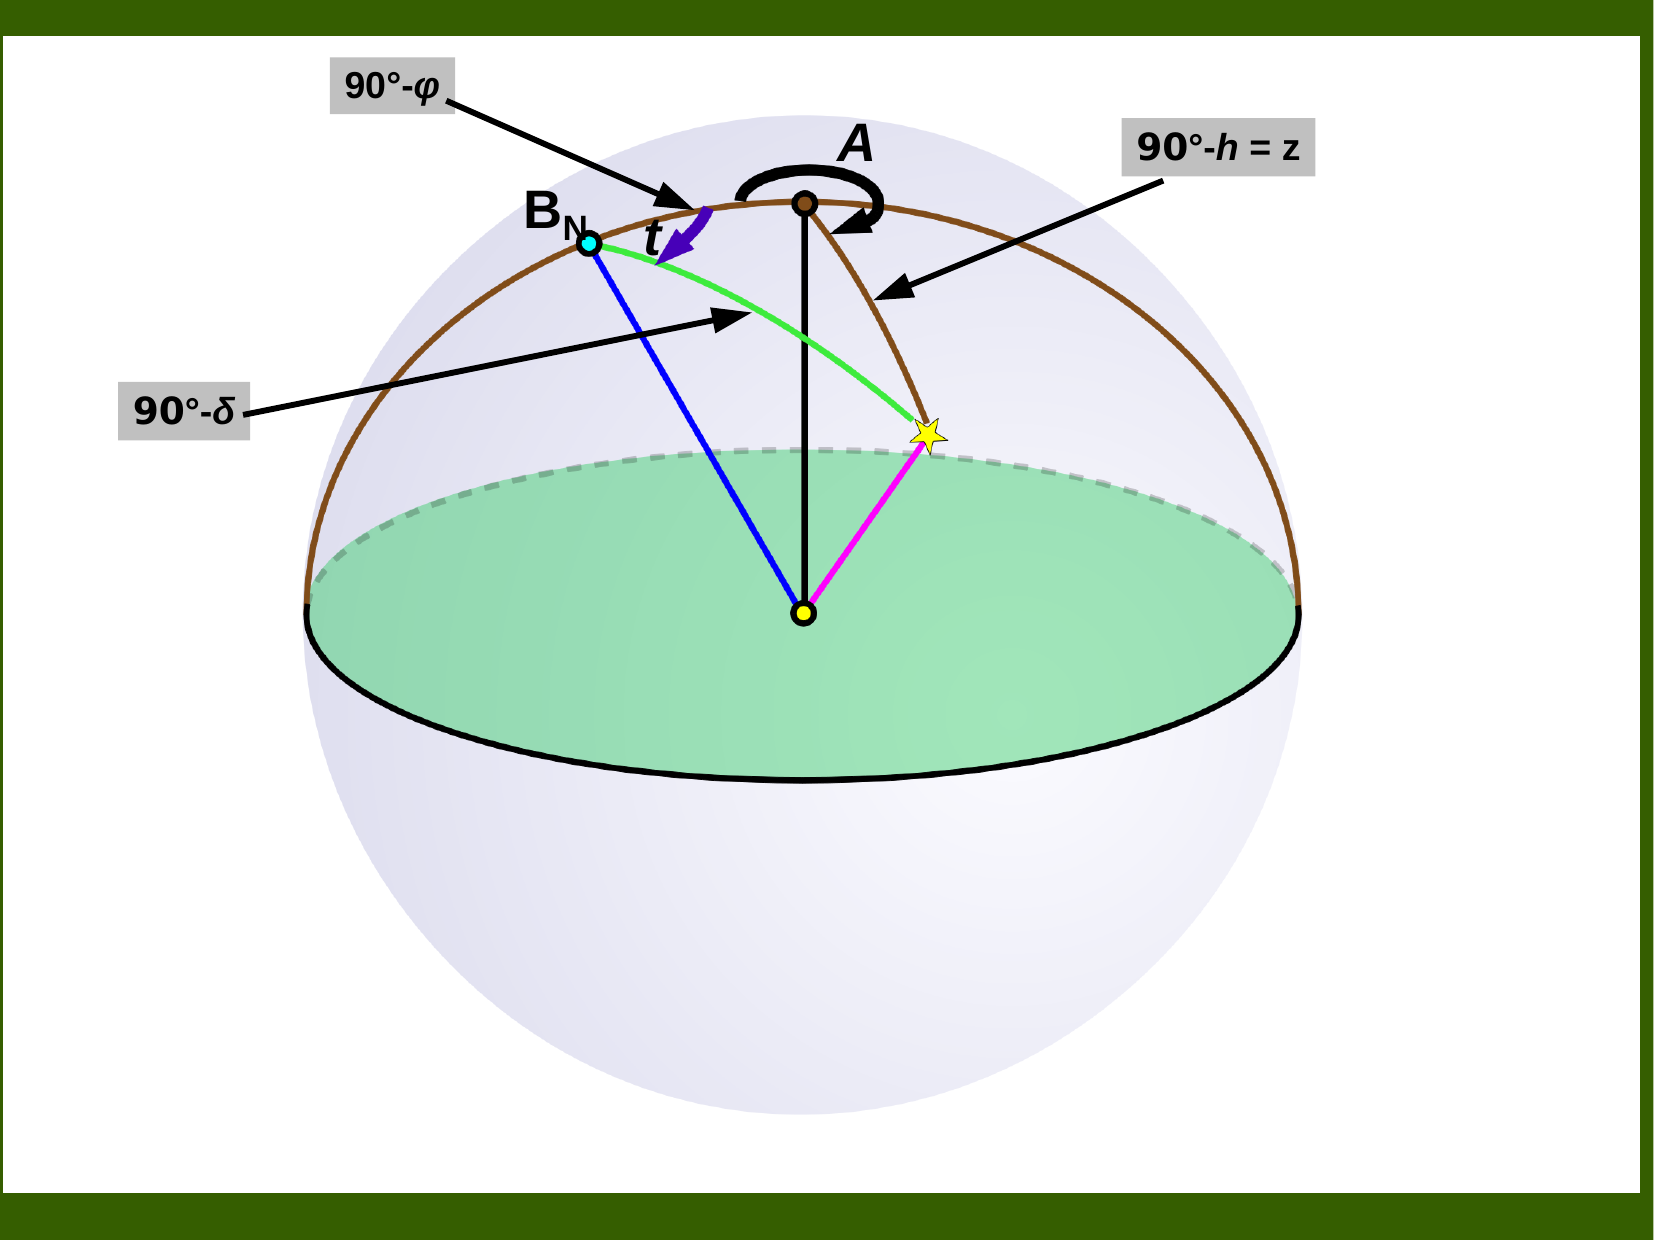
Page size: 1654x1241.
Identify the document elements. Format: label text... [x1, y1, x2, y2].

text_box 90°-δ [118, 381, 251, 441]
text_box A [822, 105, 892, 181]
text_box BN [508, 172, 604, 255]
text_box t [628, 199, 677, 275]
text_box 90°-h = z [1121, 118, 1316, 177]
text_box 90°-φ [329, 57, 456, 115]
picture [3, 36, 1640, 1193]
